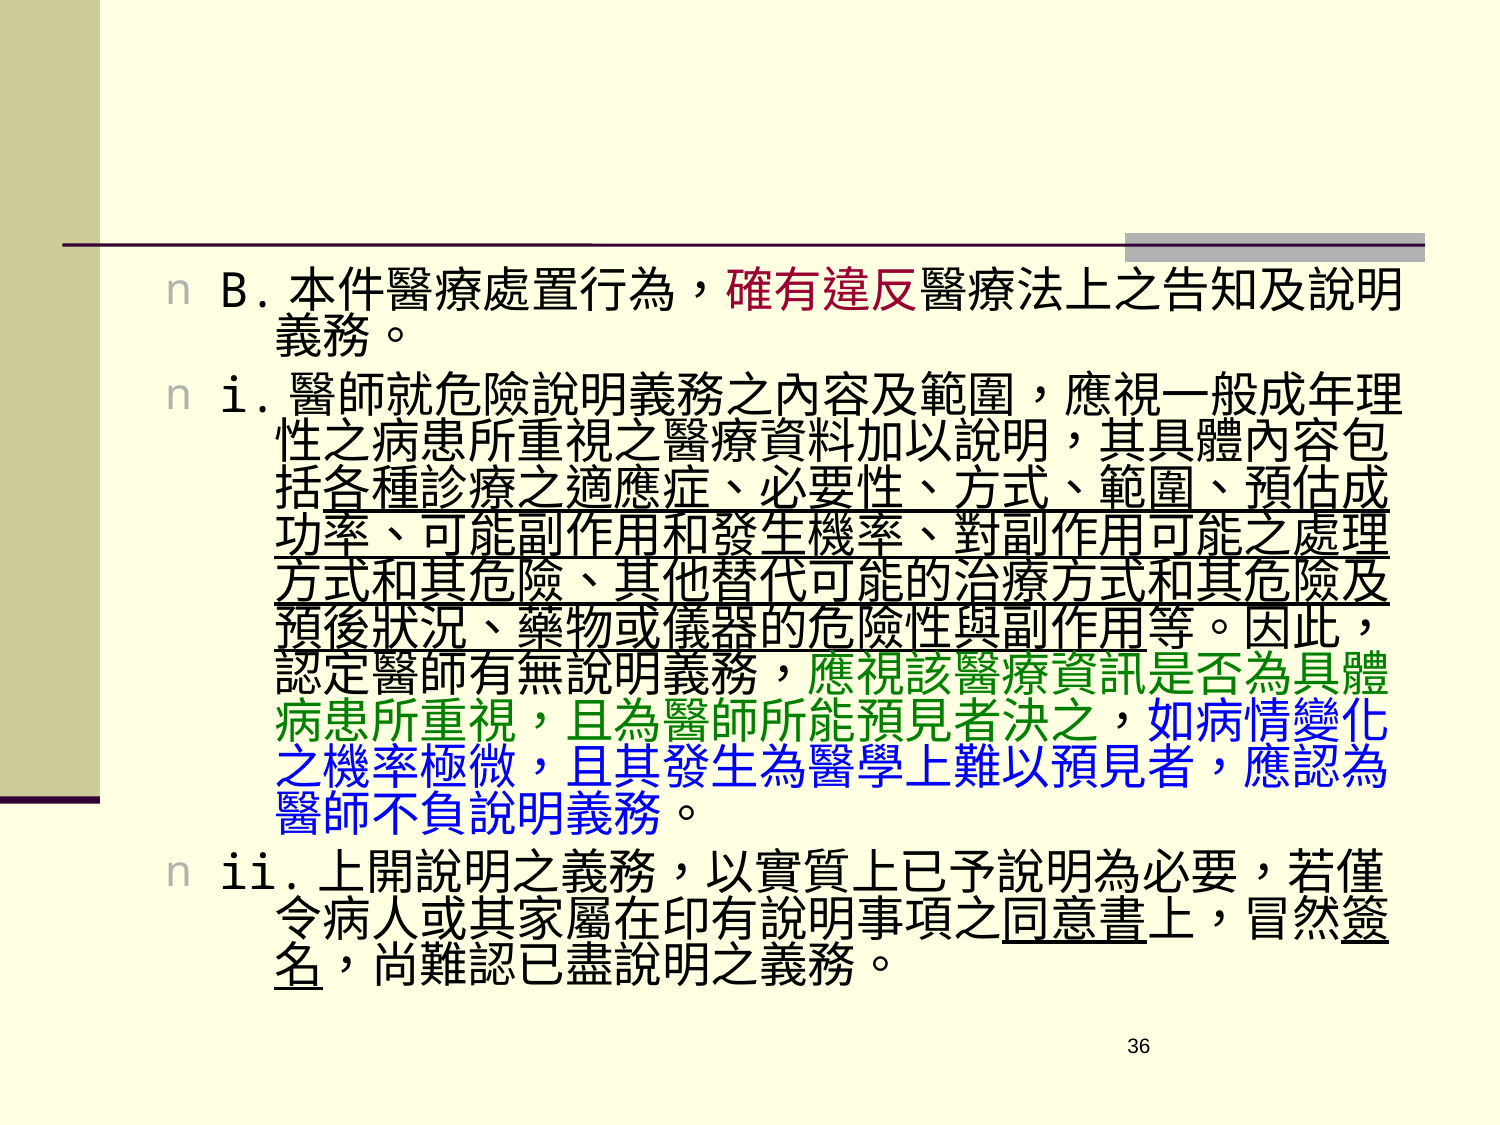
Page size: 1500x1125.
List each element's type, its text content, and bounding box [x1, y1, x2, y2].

list B.本件醫療處置行為，確有違反醫療法上之告知及說明義務。 i.醫師就危險說明義務之內容及範圍，應視一般成年理性之病患所重視之醫療資料加以說明，其具體內容包括各種診療之適應症、必要性、方式、範圍、預估成功率、可能副作用和發生機率、對副作用可能之處理方式和其危險、其他替代可能的治療方式和其危險及預後狀況、藥物或儀器的危險性與副作用等。因此，認定醫師有無說明義務，應視該醫療資訊是否為具體病患所重視，且為醫師所能預見者決之，如病情變化之機率極微，且其發生為醫學上難以預見者，應認為醫師不負說明義務。 ii.上開說明之義務，以實質上已予說明為必要，若僅令病人或其家屬在印有說明事項之同意書上，冒然簽名，尚難認已盡說明之義務。 [150, 262, 1426, 1006]
text_box [1112, 1025, 1426, 1101]
